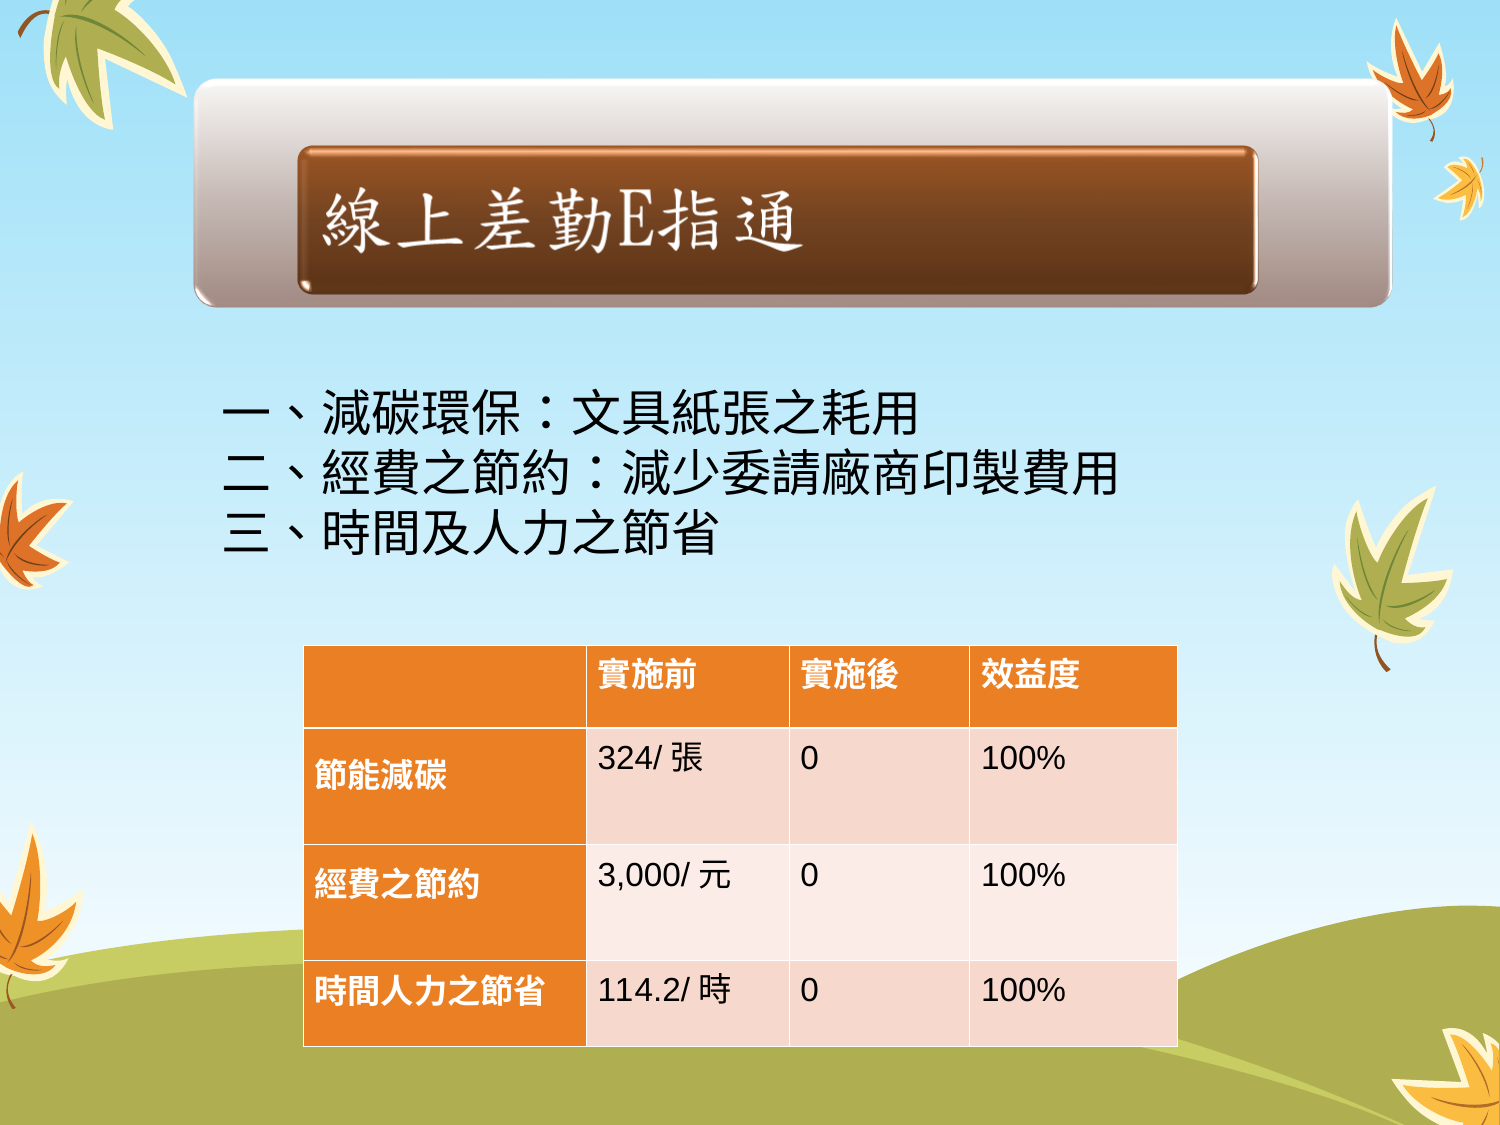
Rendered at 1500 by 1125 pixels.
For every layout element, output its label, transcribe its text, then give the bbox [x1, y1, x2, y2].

table_header 實施前 [587, 646, 789, 727]
table_cell 100% [970, 961, 1177, 1046]
table_cell 經費之節約 [304, 845, 586, 960]
table_cell 0 [790, 845, 969, 960]
text_box 一、減碳環保：文具紙張之耗用 二、經費之節約：減少委請廠商印製費用 三、時間及人力之節省 [206, 373, 1329, 569]
table_cell 100% [970, 729, 1177, 844]
table_header 實施後 [790, 646, 969, 727]
table_cell 0 [790, 729, 969, 844]
table_cell 節能減碳 [304, 729, 586, 844]
table_cell 100% [970, 845, 1177, 960]
table_cell 114.2/時 [587, 961, 789, 1046]
picture [191, 76, 1394, 309]
table_cell 3,000/元 [587, 845, 789, 960]
table_cell 0 [790, 961, 969, 1046]
table_cell 324/張 [587, 729, 789, 844]
table_header [304, 646, 586, 727]
table_header 效益度 [970, 646, 1177, 727]
table_cell 時間人力之節省 [304, 961, 586, 1046]
